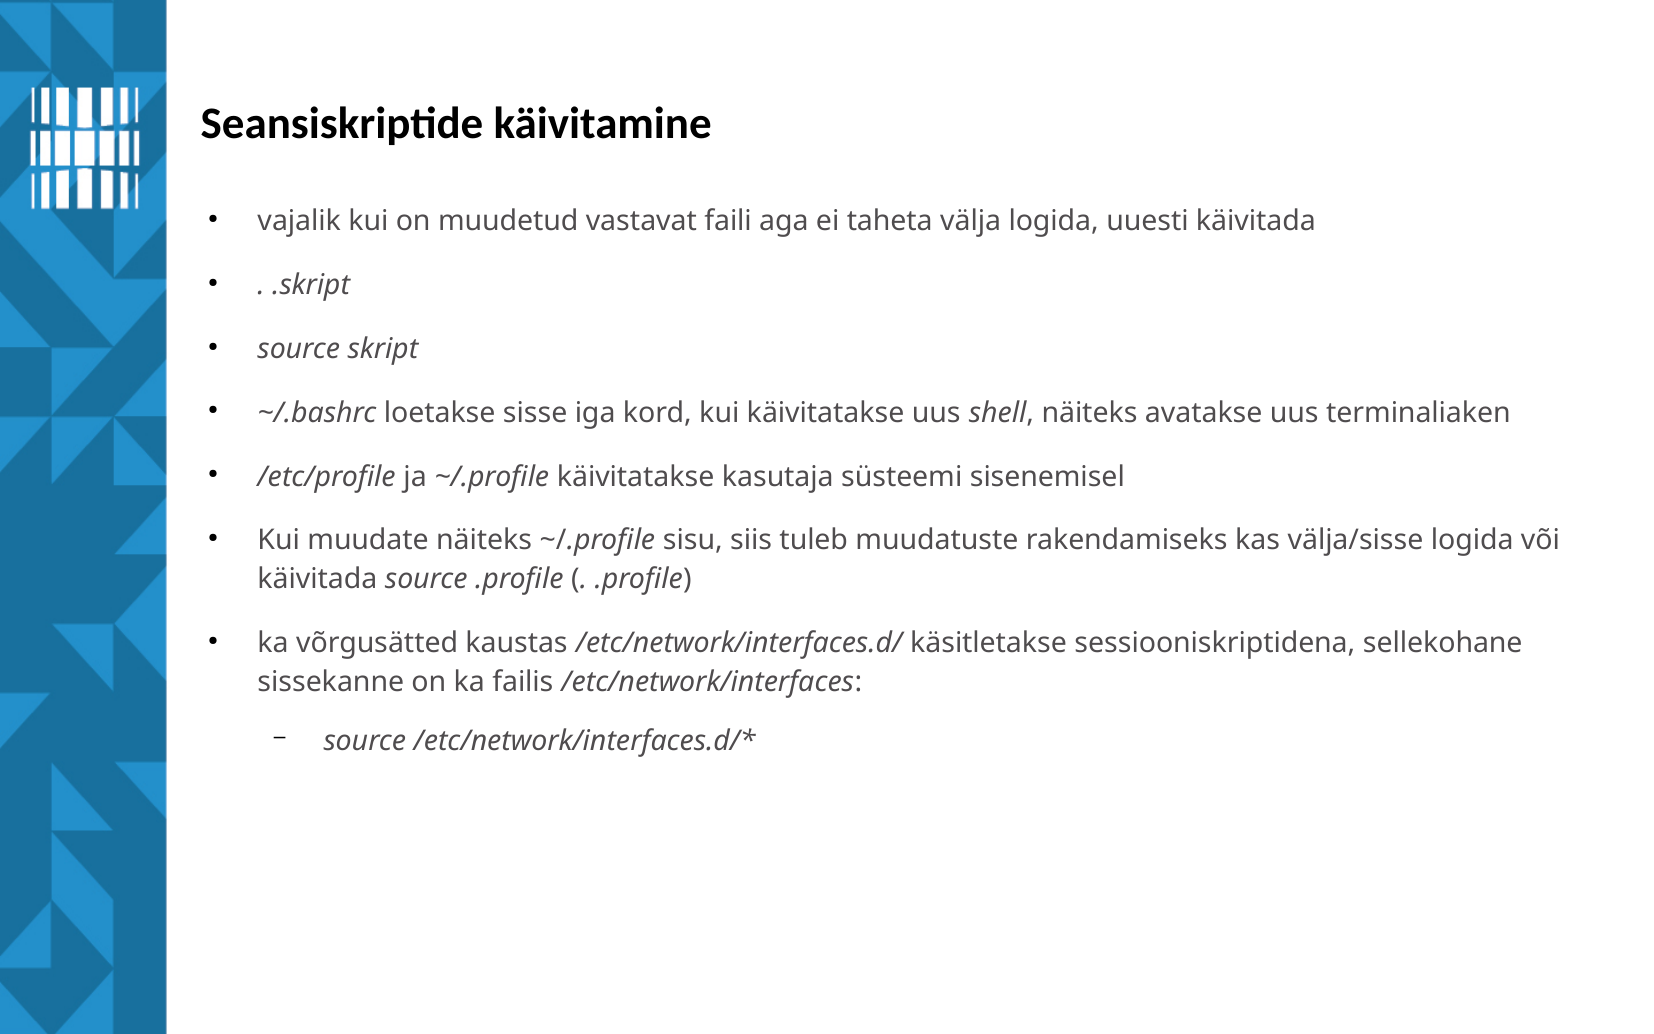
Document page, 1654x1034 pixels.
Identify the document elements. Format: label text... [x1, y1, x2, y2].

list vajalik kui on muudetud vastavat faili aga ei taheta välja logida, uuesti käivitada . .skript source skript ~/.bashrc loetakse sisse iga kord, kui käivitatakse uus shell, näiteks avatakse uus terminaliaken /etc/profile ja ~/.profile käivitatakse kasutaja süsteemi sisenemisel Kui muudate näiteks ~/.profile sisu, siis tuleb muudatuste rakendamiseks kas välja/sisse logida või käivitada source .profile (. .profile) ka võrgusätted kaustas /etc/network/interfaces.d/ käsitletakse sessiooniskriptidena, sellekohane sissekanne on ka failis /etc/network/interfaces: source /etc/network/interfaces.d/* [191, 199, 1565, 768]
title Seansiskriptide käivitamine [200, 41, 1418, 199]
picture [42, 108, 132, 208]
